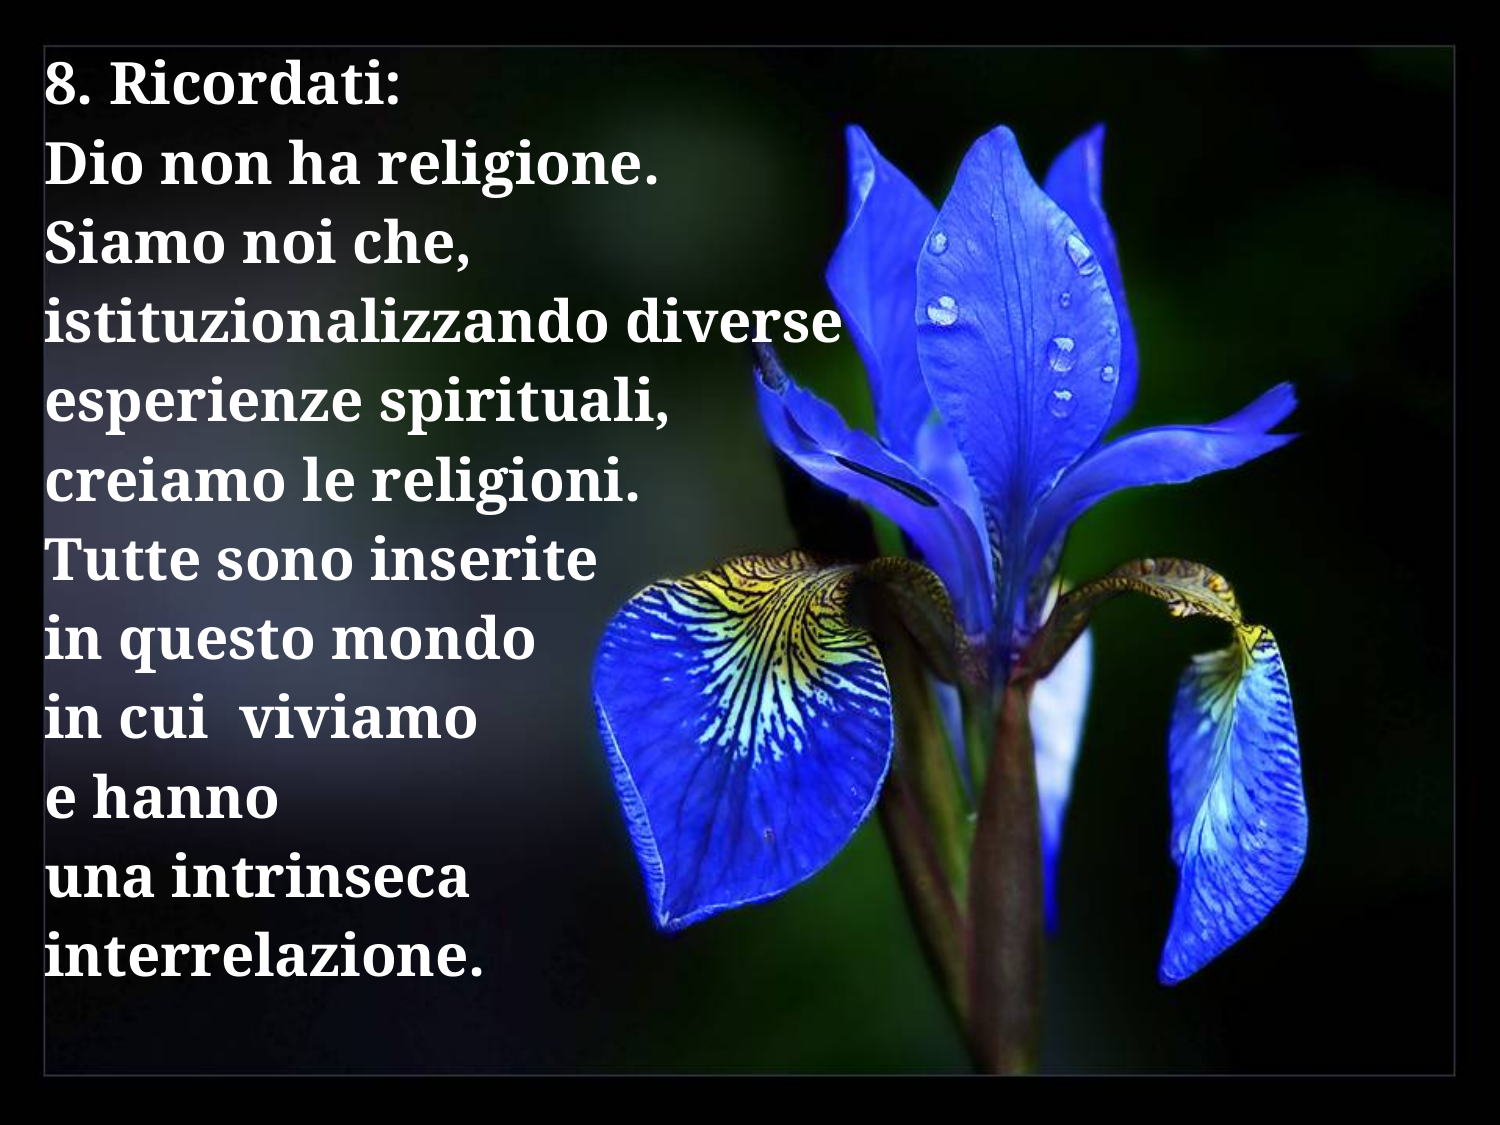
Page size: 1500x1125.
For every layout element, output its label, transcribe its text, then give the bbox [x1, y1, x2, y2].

picture [0, 0, 1500, 1125]
text_box 8. Ricordati: Dio non ha religione. Siamo noi che, istituzionalizzando diverse esperienze spirituali, creiamo le religioni. Tutte sono inserite in questo mondo in cui viviamo e hanno una intrinseca interrelazione. [29, 35, 916, 1002]
